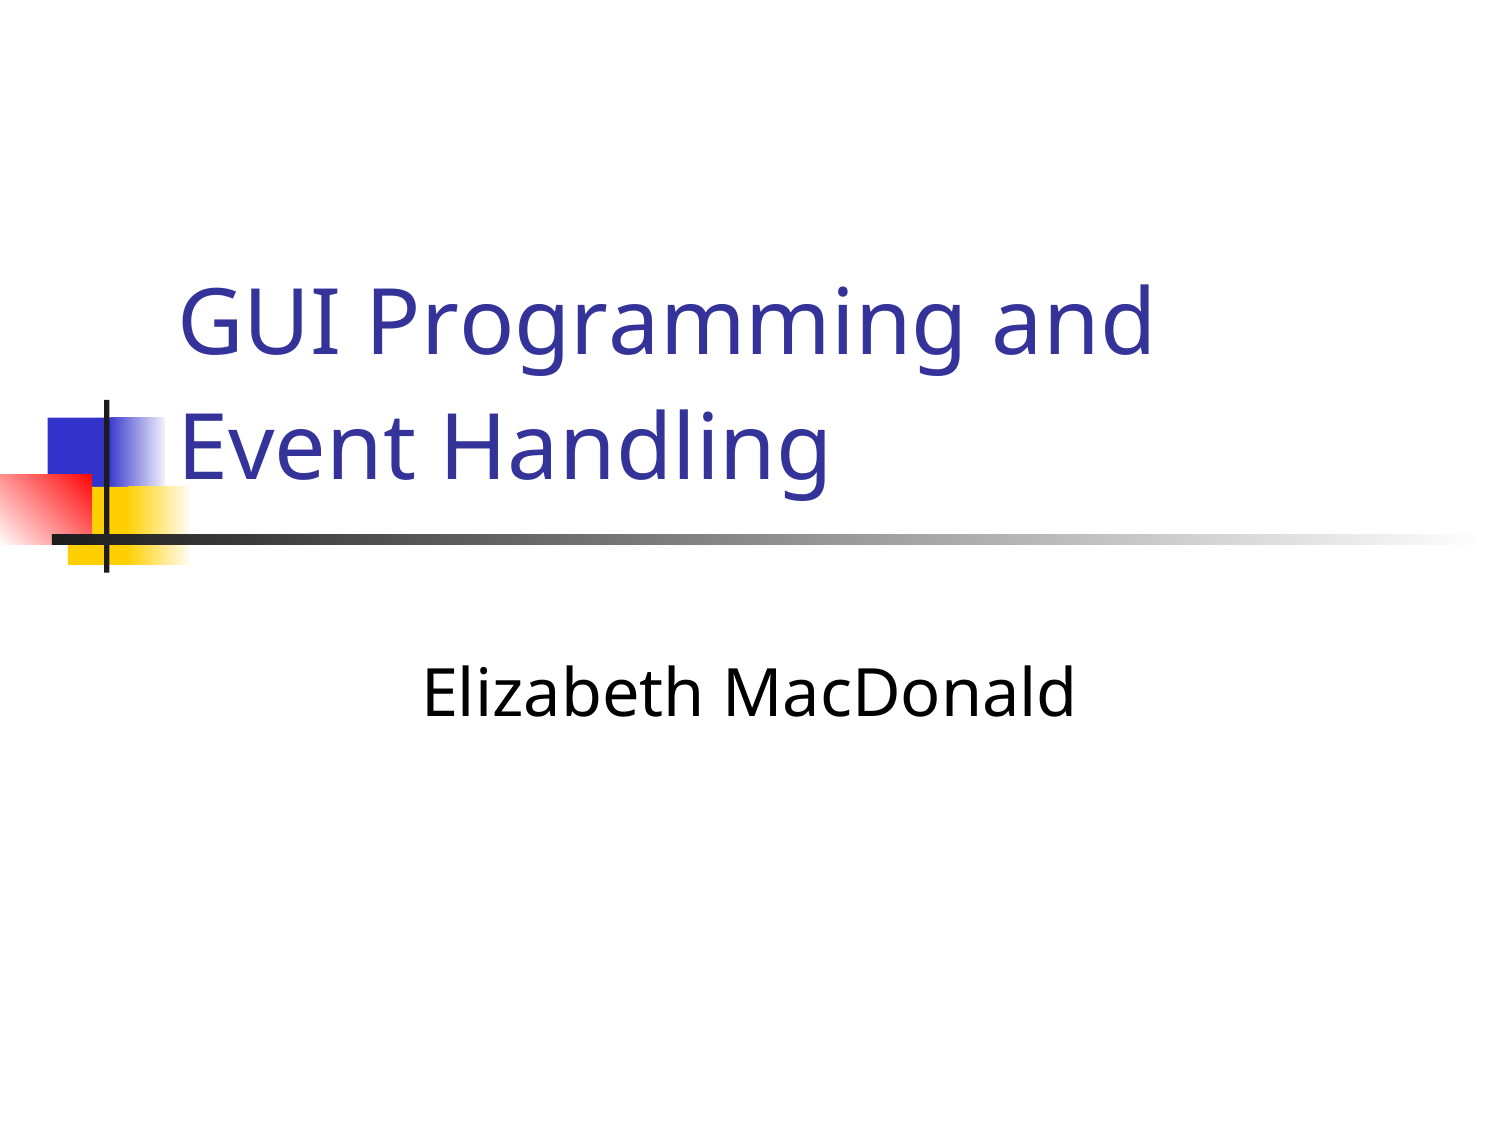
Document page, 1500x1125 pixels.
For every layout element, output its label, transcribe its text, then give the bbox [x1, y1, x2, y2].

title GUI Programming and Event Handling [162, 274, 1438, 515]
subtitle Elizabeth MacDonald [225, 637, 1276, 926]
